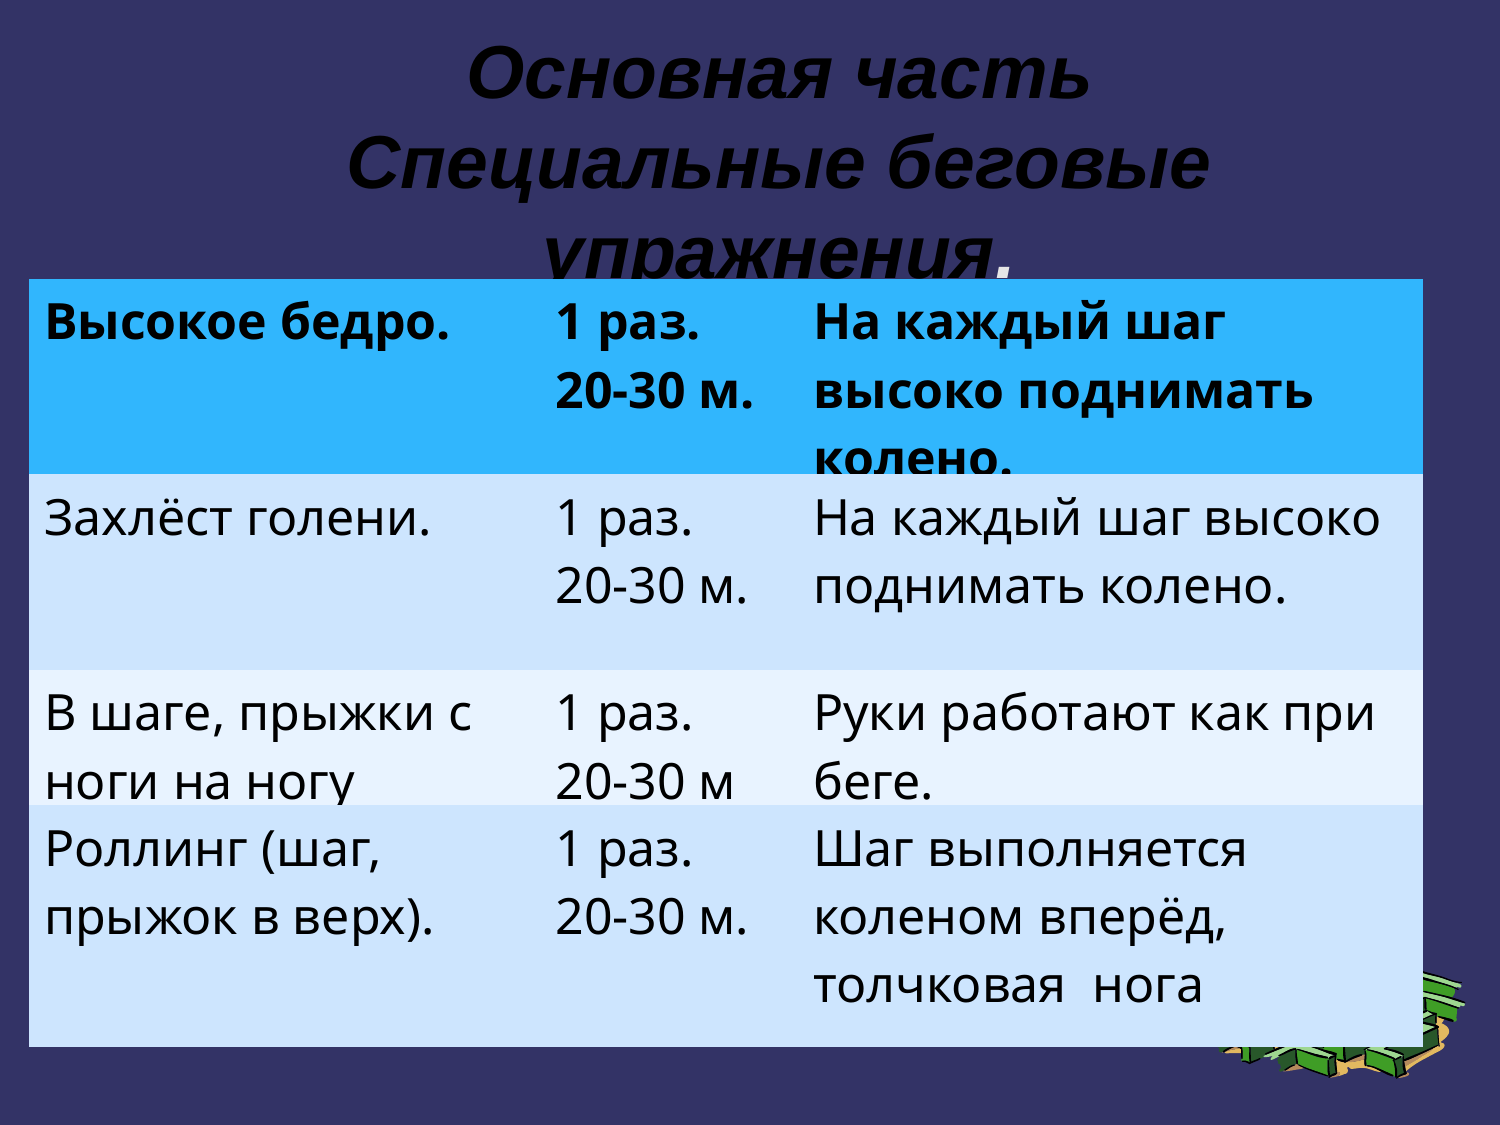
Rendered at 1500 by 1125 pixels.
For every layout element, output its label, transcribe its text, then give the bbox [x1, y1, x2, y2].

table_cell 1 раз. 20-30 м. [541, 474, 798, 670]
table_header Высокое бедро. [29, 279, 541, 474]
table_cell В шаге, прыжки с ноги на ногу [29, 670, 541, 805]
table_cell 1 раз. 20-30 м. [541, 805, 798, 1047]
table_cell 1 раз. 20-30 м [541, 670, 798, 805]
table_cell Захлёст голени. [29, 474, 541, 670]
table_cell Роллинг (шаг, прыжок в верх). [29, 805, 541, 1047]
table_cell Шаг выполняется коленом вперёд, толчковая нога [798, 805, 1423, 1047]
table_cell Руки работают как при беге. [798, 670, 1423, 805]
table_header 1 раз. 20-30 м. [541, 279, 798, 474]
title Основная часть Специальные беговые упражнения. [75, 0, 1426, 391]
table_header На каждый шаг высоко поднимать колено. [798, 279, 1423, 474]
table_cell На каждый шаг высоко поднимать колено. [798, 474, 1423, 670]
